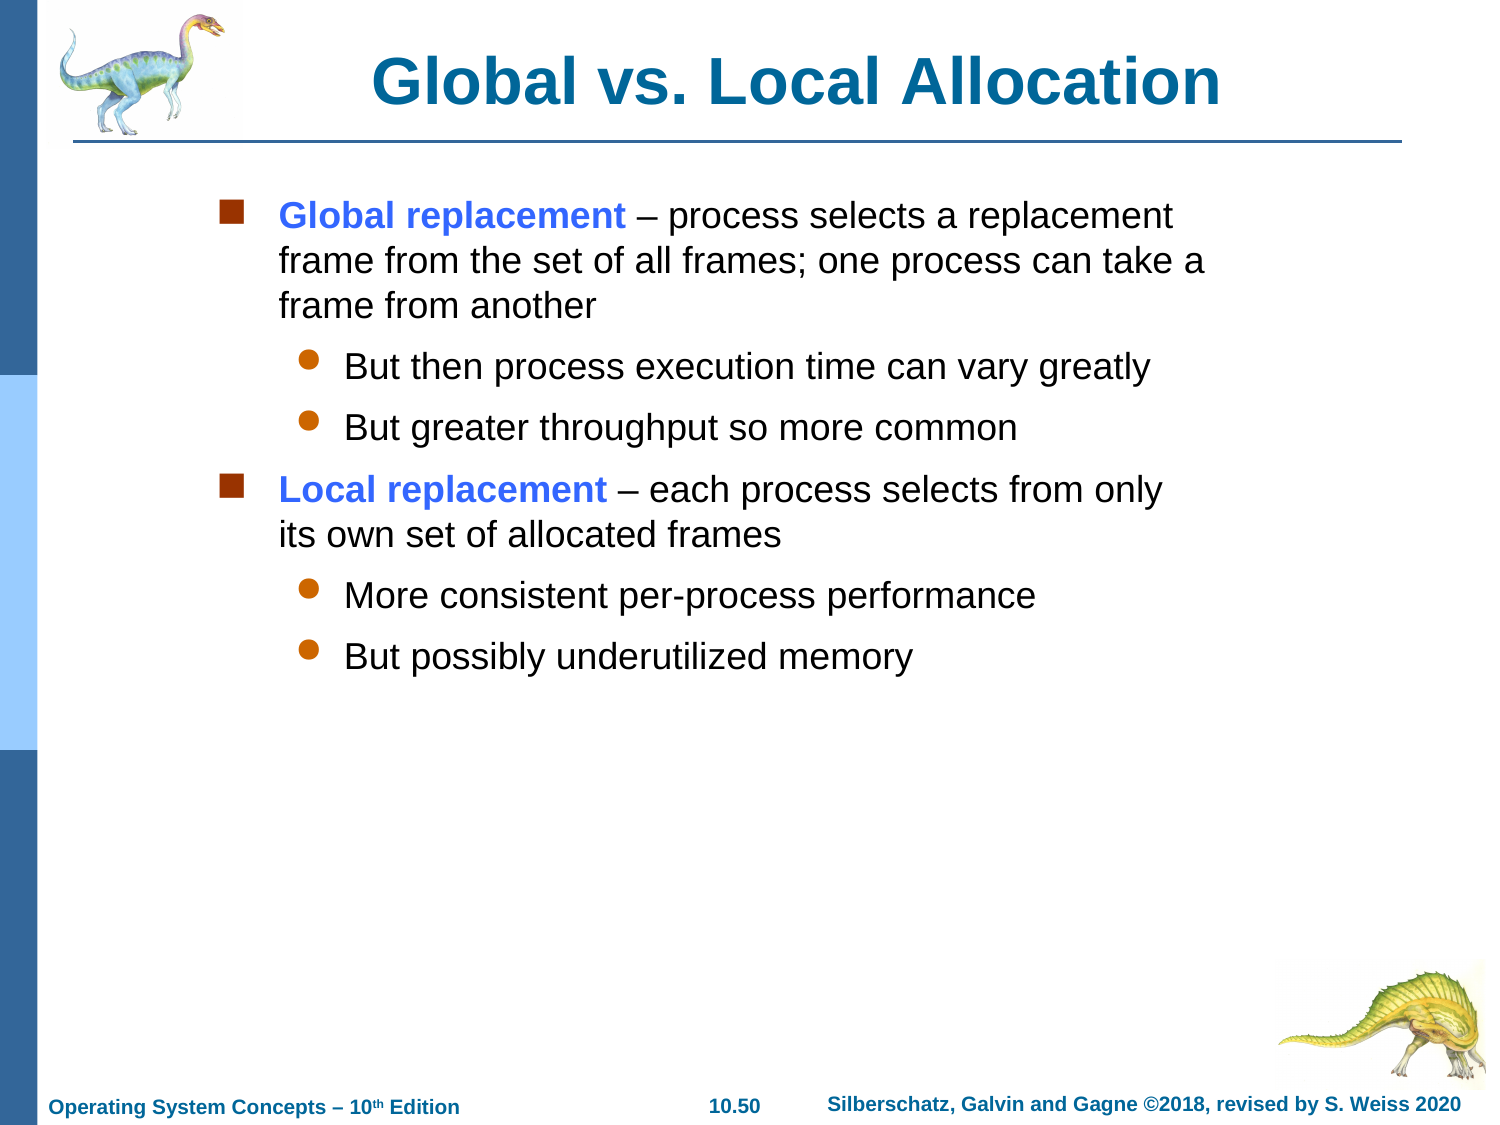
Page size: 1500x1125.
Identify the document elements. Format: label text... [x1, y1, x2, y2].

picture [46, 0, 243, 149]
list Global replacement – process selects a replacement frame from the set of all frames; one process can take a frame from another But then process execution time can vary greatly But greater throughput so more common Local replacement – each process selects from only its own set of allocated frames More consistent per-process performance But possibly underutilized memory [207, 183, 1222, 917]
picture [1144, 1096, 1152, 1101]
picture [1275, 959, 1486, 1090]
title Global vs. Local Allocation [169, 31, 1426, 126]
